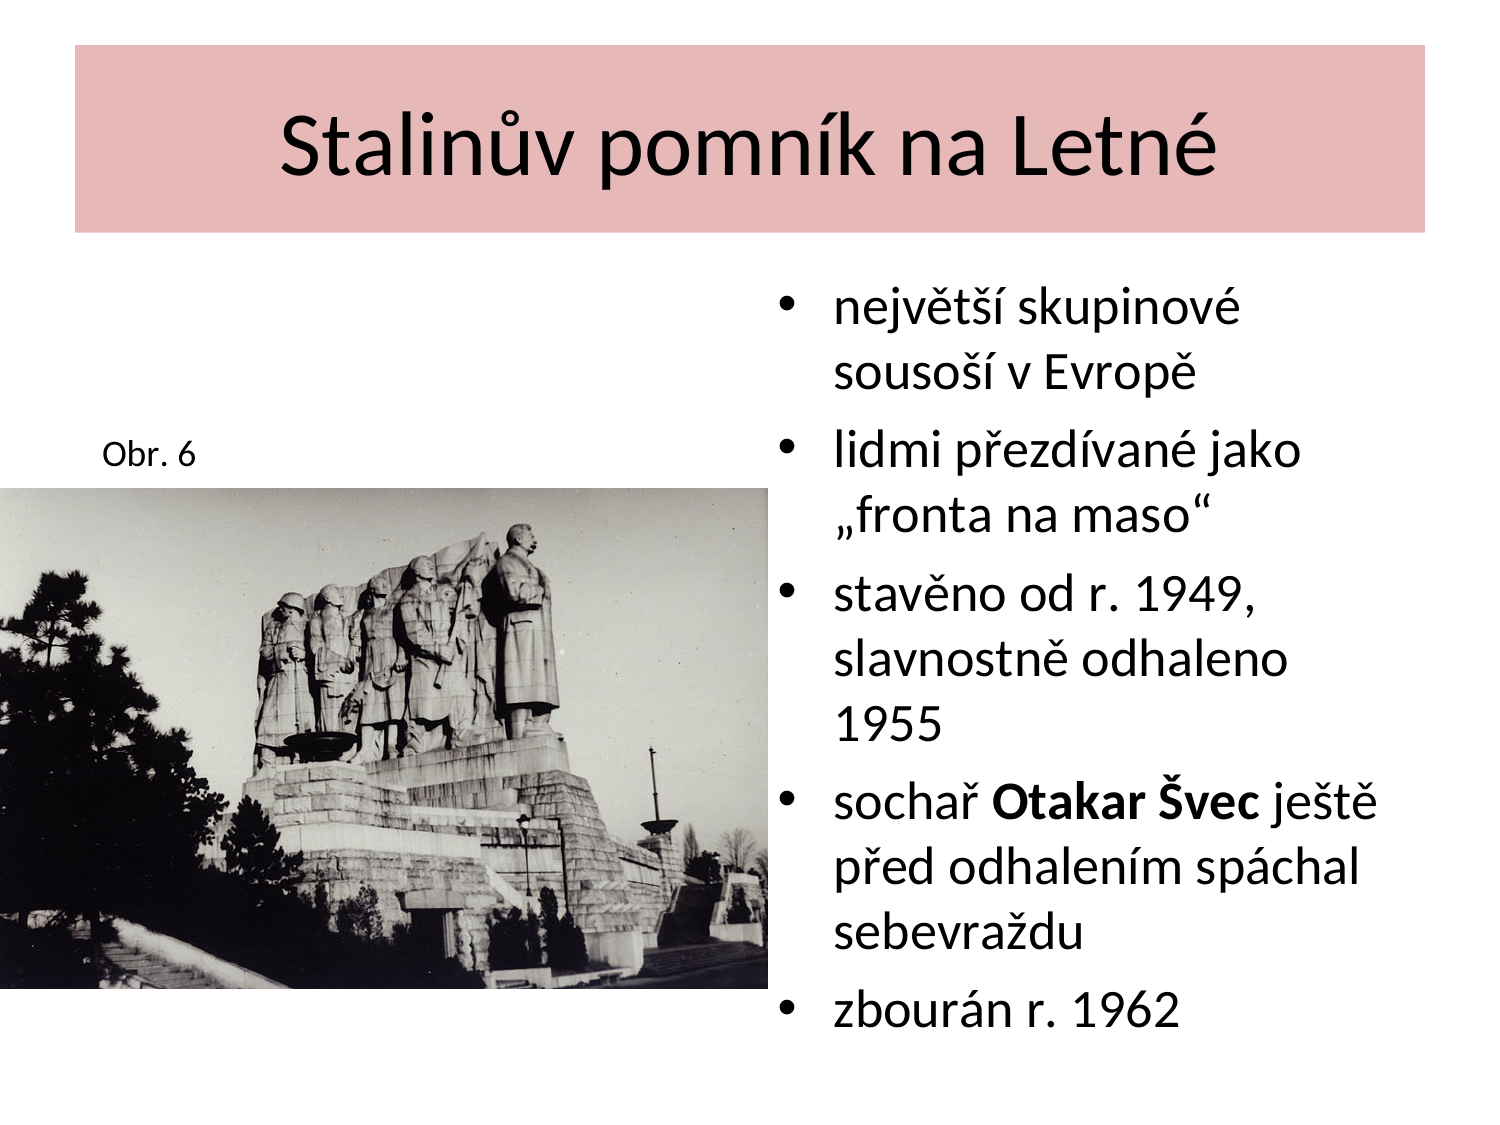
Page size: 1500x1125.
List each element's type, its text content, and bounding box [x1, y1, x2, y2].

text_box [0, 489, 762, 989]
title Stalinův pomník na Letné [75, 45, 1426, 233]
text_box Obr. 6 [87, 420, 212, 482]
list největší skupinové sousoší v Evropě lidmi přezdívané jako „fronta na maso“ stavěno od r. 1949, slavnostně odhaleno 1955 sochař Otakar Švec ještě před odhalením spáchal sebevraždu zbourán r. 1962 [762, 262, 1426, 1047]
